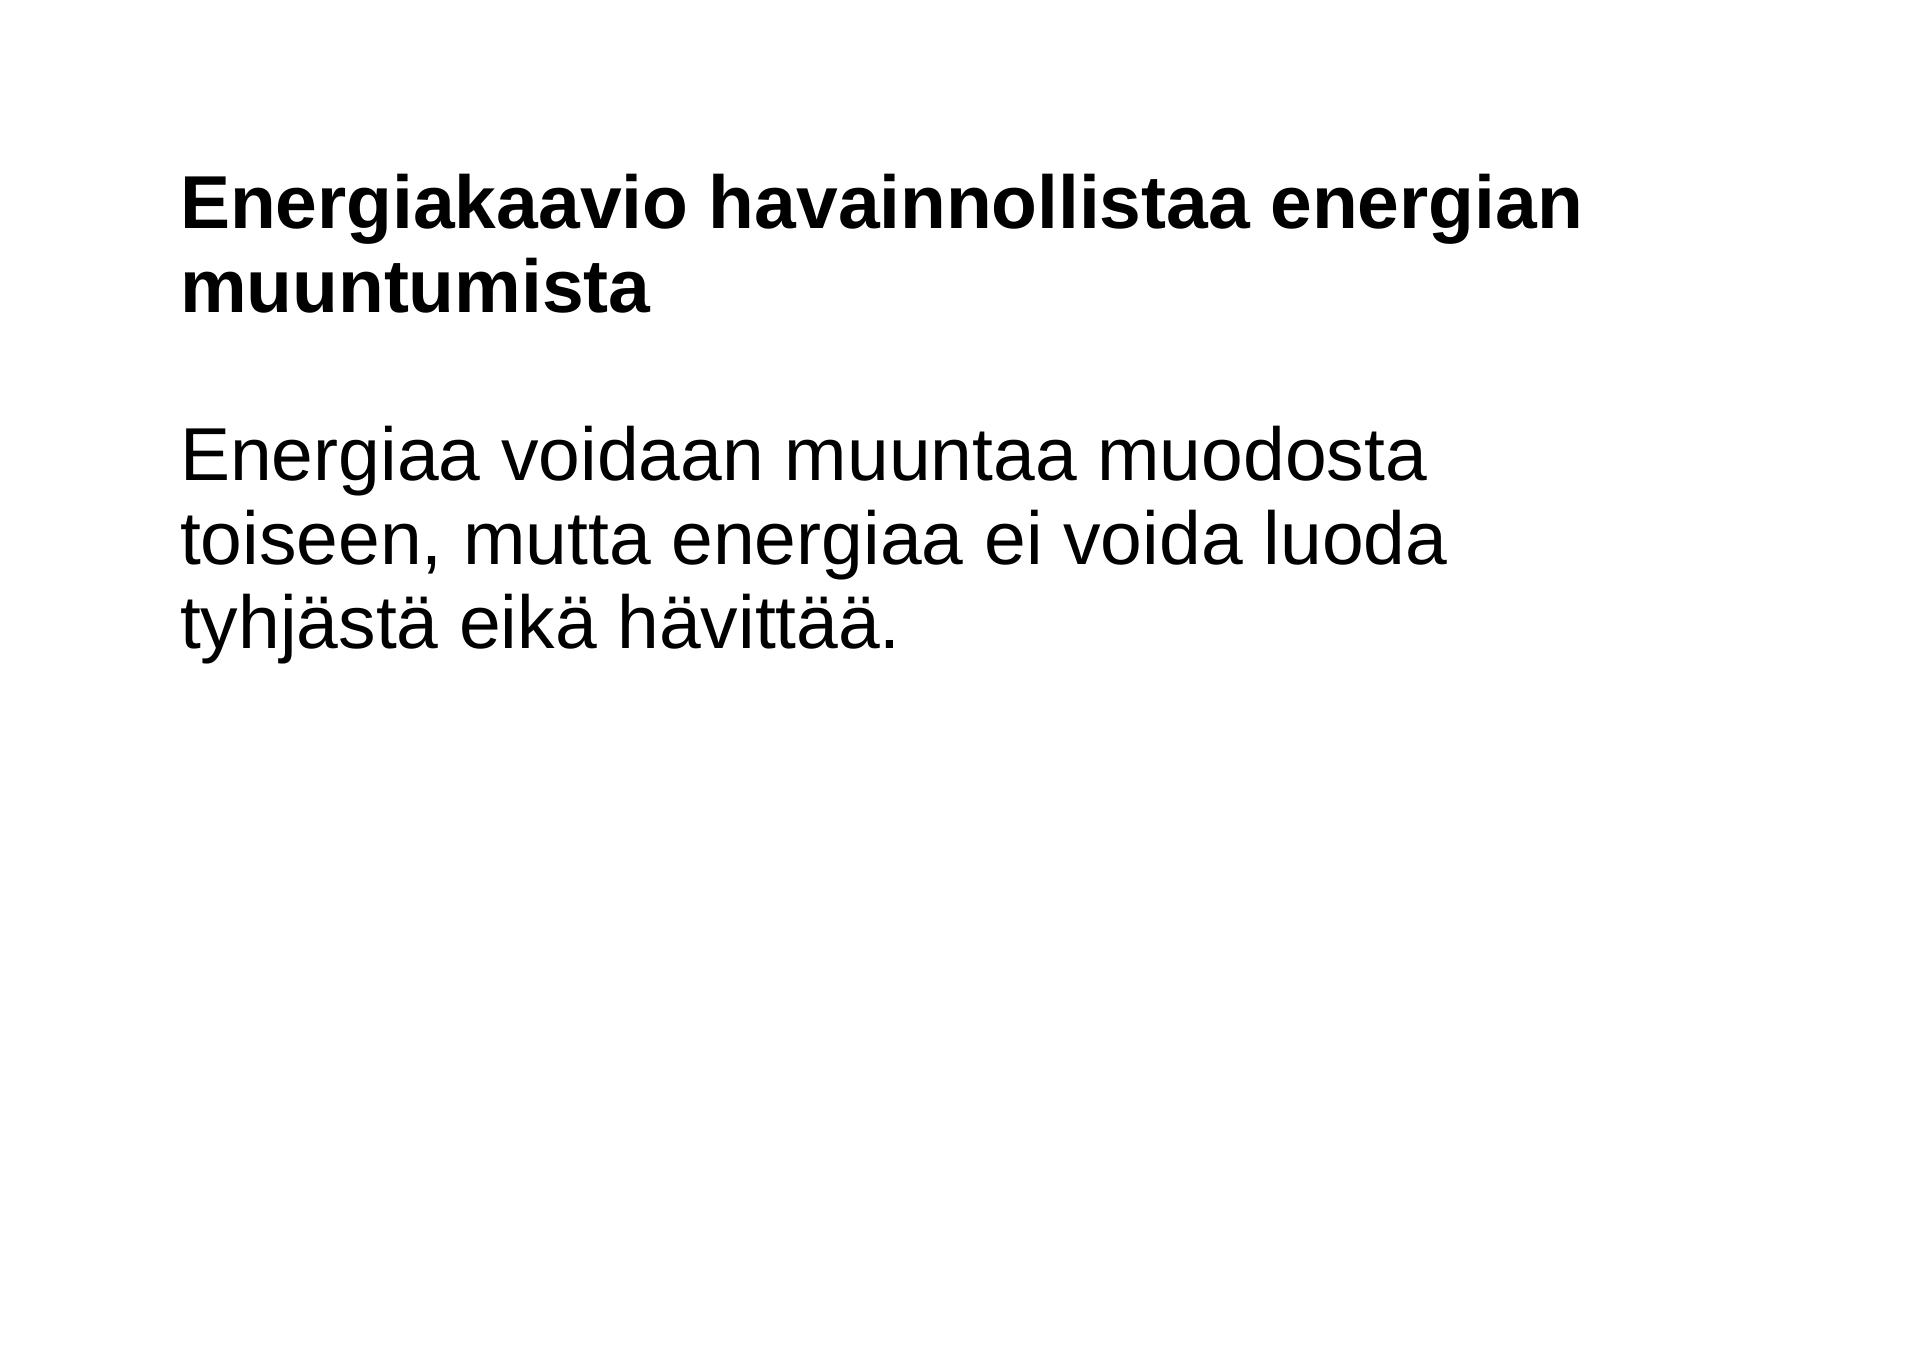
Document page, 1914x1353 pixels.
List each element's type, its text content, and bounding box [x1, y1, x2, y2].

text_box Energiakaavio havainnollistaa energian muuntumista Energiaa voidaan muuntaa muodosta toiseen, mutta energiaa ei voida luoda tyhjästä eikä hävittää. [165, 153, 1678, 673]
